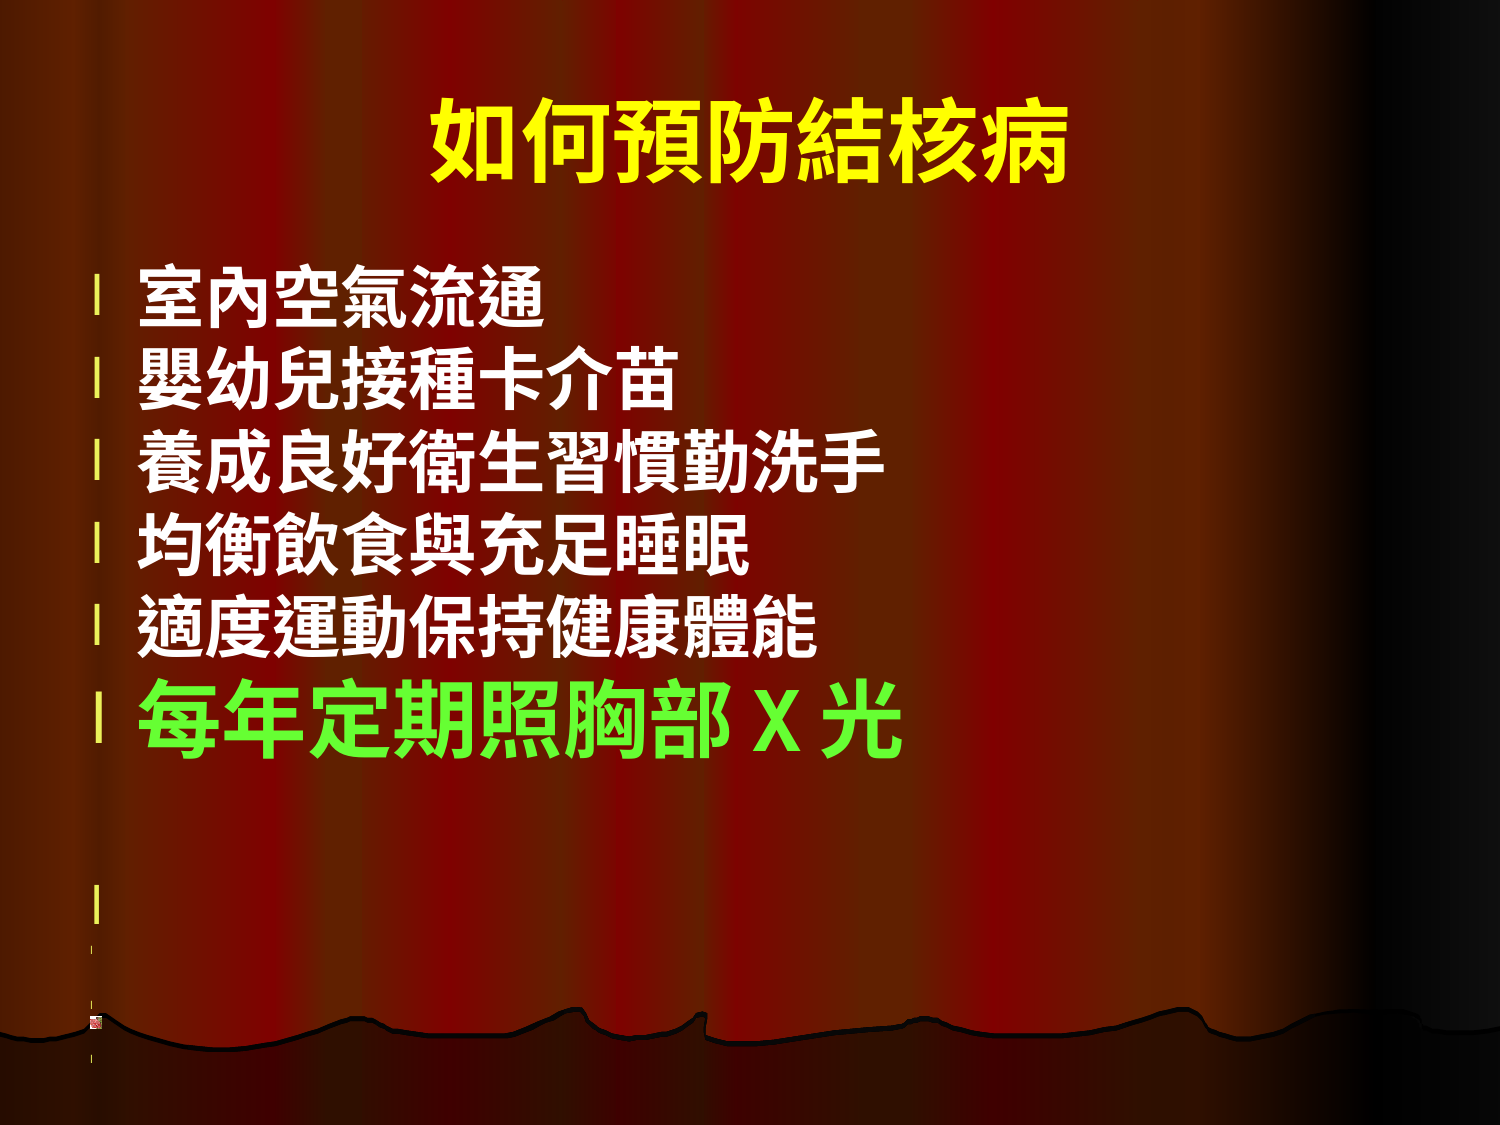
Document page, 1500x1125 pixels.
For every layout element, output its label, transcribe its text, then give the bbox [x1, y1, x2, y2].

list 室內空氣流通 嬰幼兒接種卡介苗 養成良好衛生習慣勤洗手 均衡飲食與充足睡眠 適度運動保持健康體能 每年定期照胸部X光 [75, 262, 1426, 1006]
title 如何預防結核病 [75, 45, 1426, 233]
